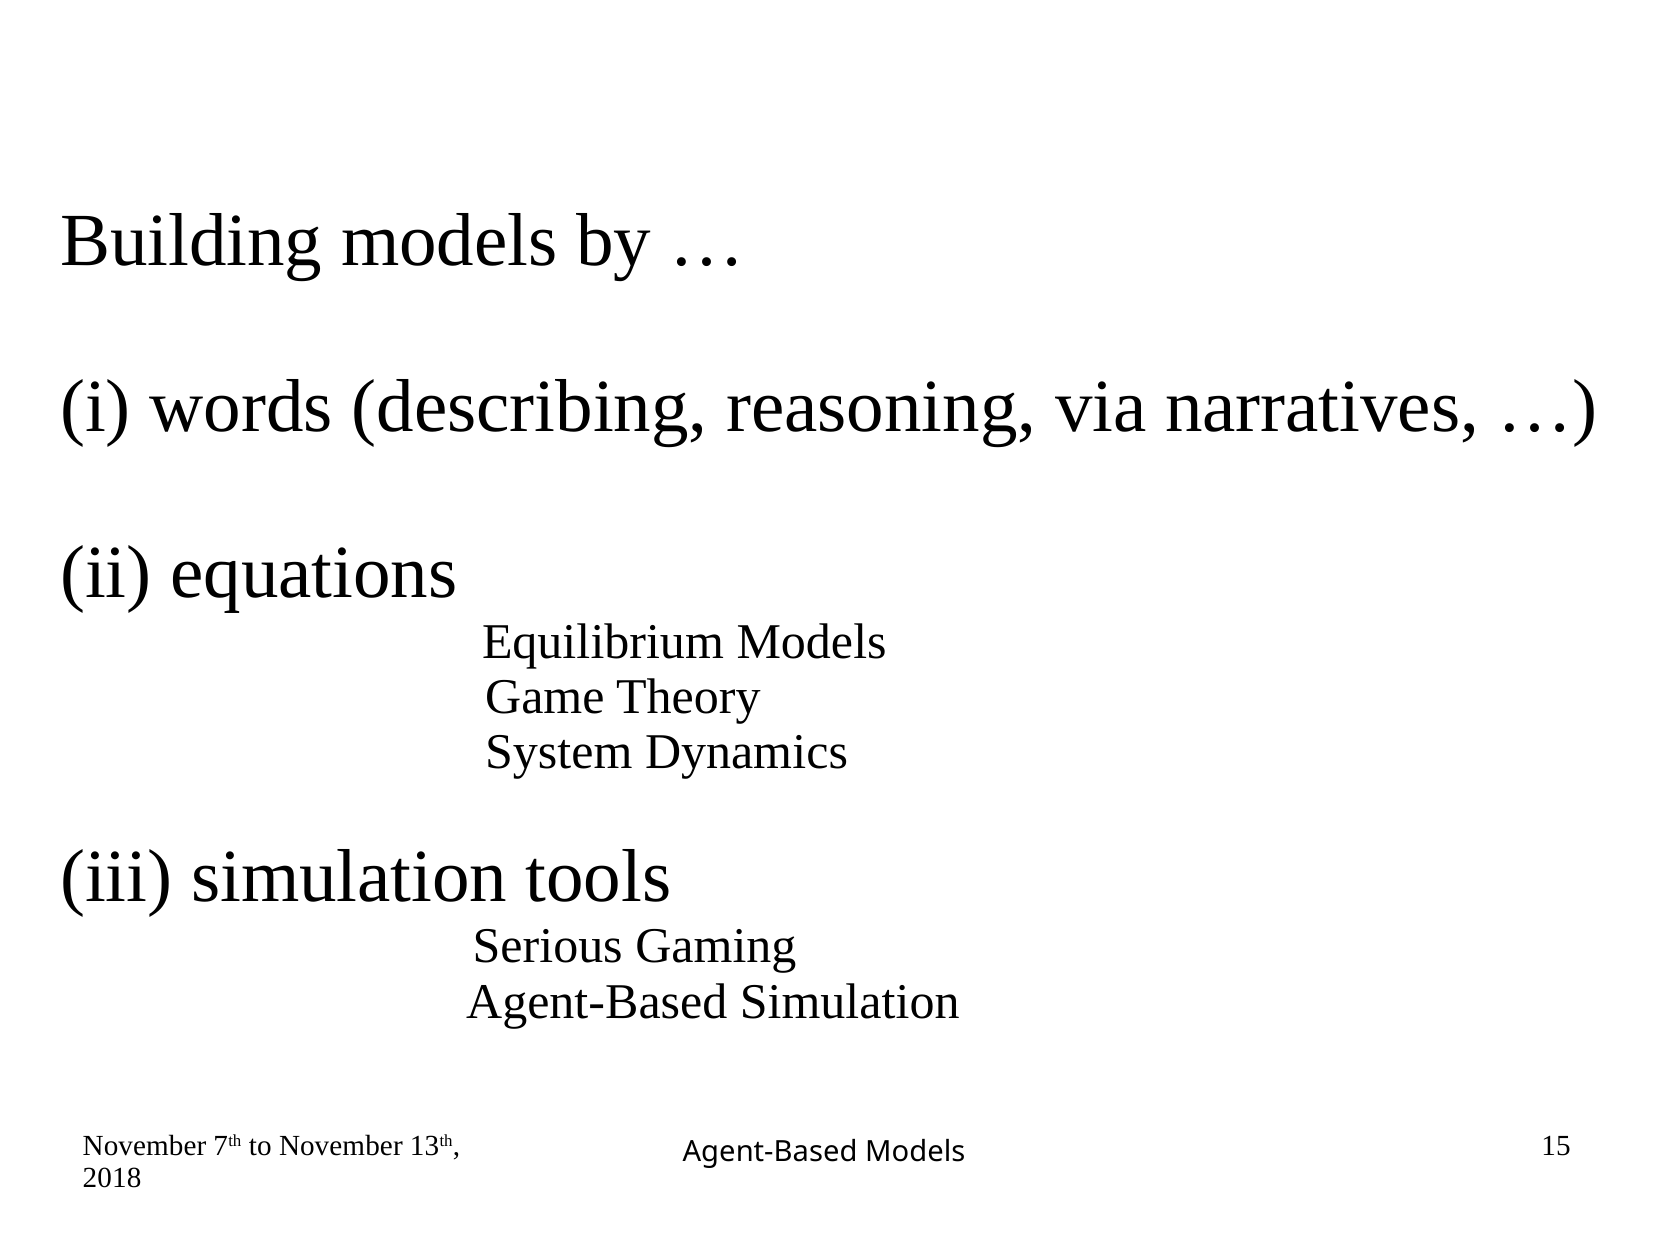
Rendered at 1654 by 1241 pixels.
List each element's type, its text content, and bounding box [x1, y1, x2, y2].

text_box Building models by … (i) words (describing, reasoning, via narratives, …) (ii) equations Equilibrium Models Game Theory System Dynamics (iii) simulation tools Serious Gaming Agent-Based Simulation [45, 191, 1625, 1037]
text_box [525, 562, 555, 662]
